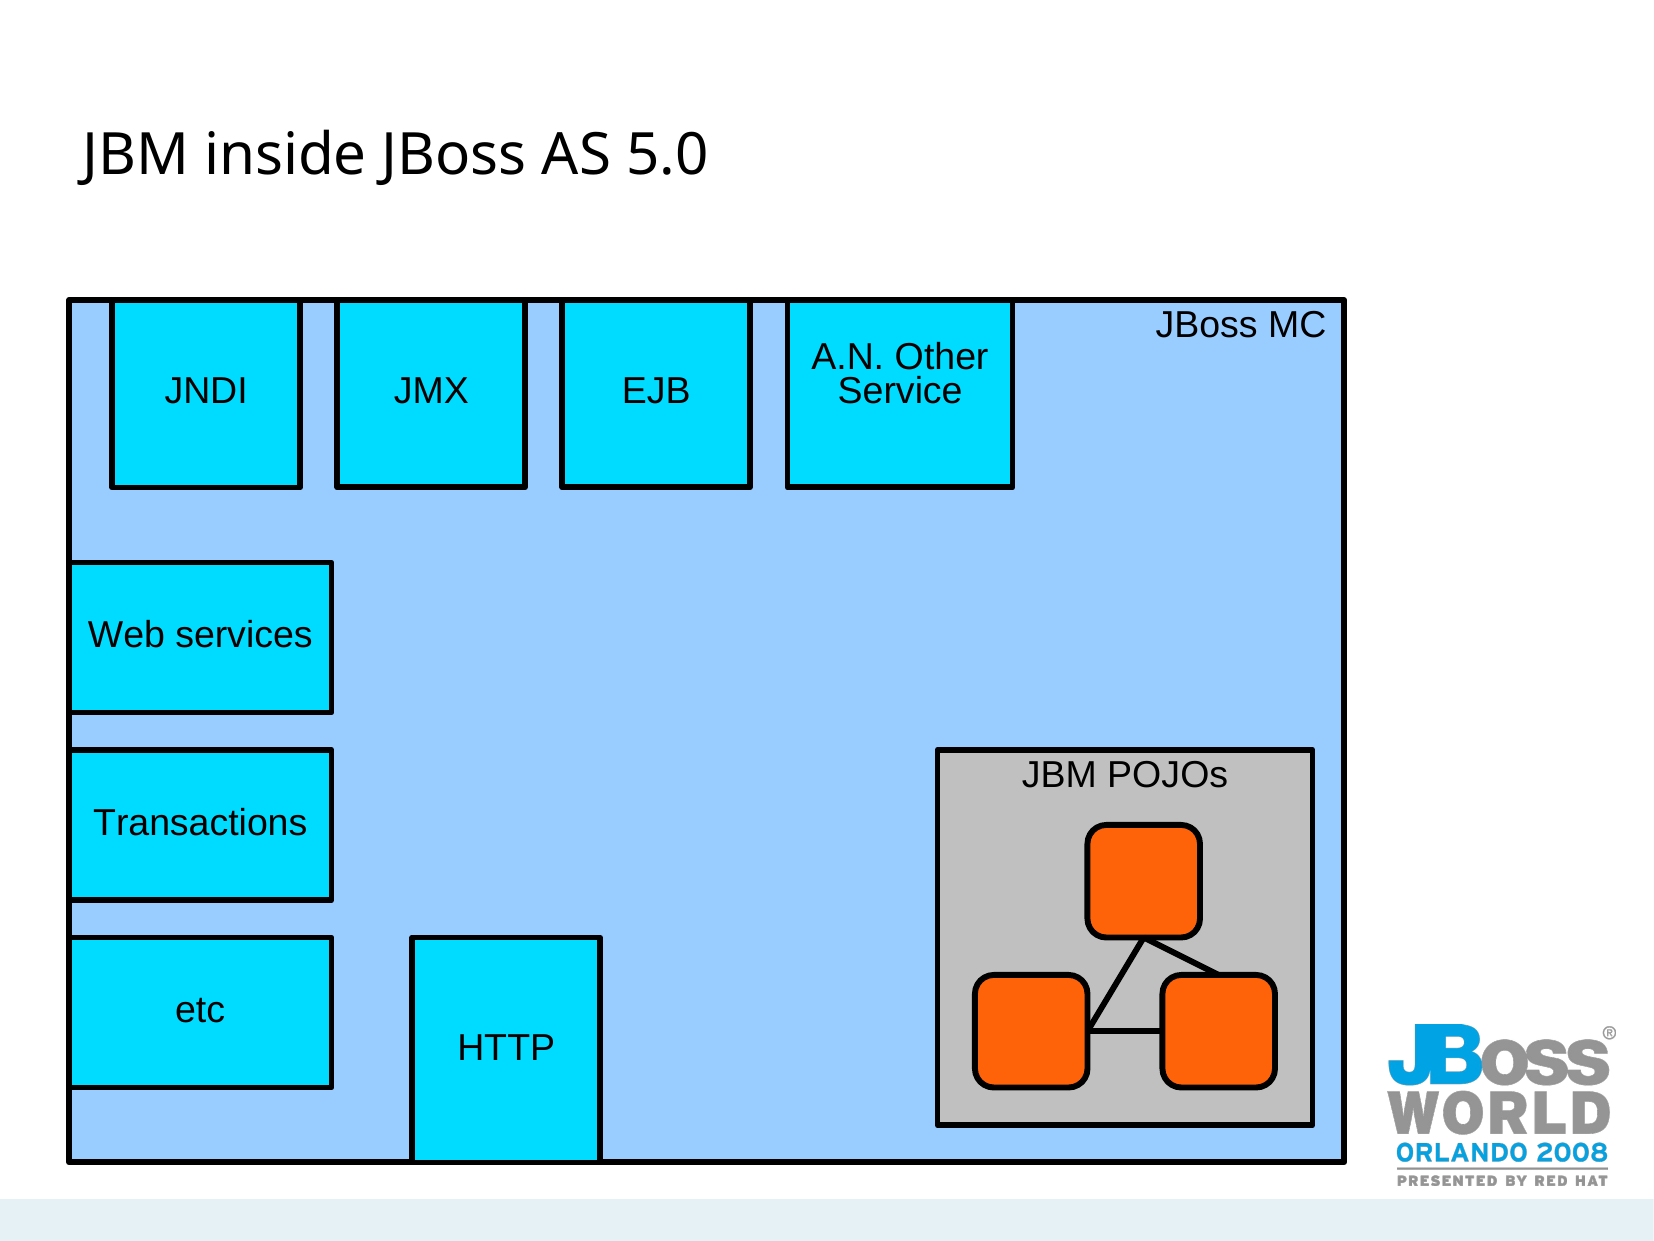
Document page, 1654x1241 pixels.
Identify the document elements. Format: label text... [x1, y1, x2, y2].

text_box Transactions [69, 750, 332, 901]
picture [1387, 1024, 1616, 1186]
text_box EJB [562, 299, 750, 488]
text_box etc [69, 937, 332, 1088]
text_box A.N. Other Service [787, 299, 1013, 488]
text_box JBoss MC [69, 299, 1345, 1163]
text_box JNDI [112, 300, 300, 488]
text_box [1087, 824, 1201, 938]
text_box Web services [69, 562, 332, 713]
picture [0, 1199, 1654, 1241]
text_box [1162, 974, 1276, 1088]
text_box HTTP [412, 937, 600, 1163]
picture [1446, 1037, 1464, 1048]
title JBM inside JBoss AS 5.0 [82, 49, 1571, 256]
picture [1446, 1058, 1466, 1071]
text_box [974, 974, 1088, 1088]
text_box JMX [337, 299, 525, 488]
text_box JBM POJOs [937, 750, 1313, 1126]
